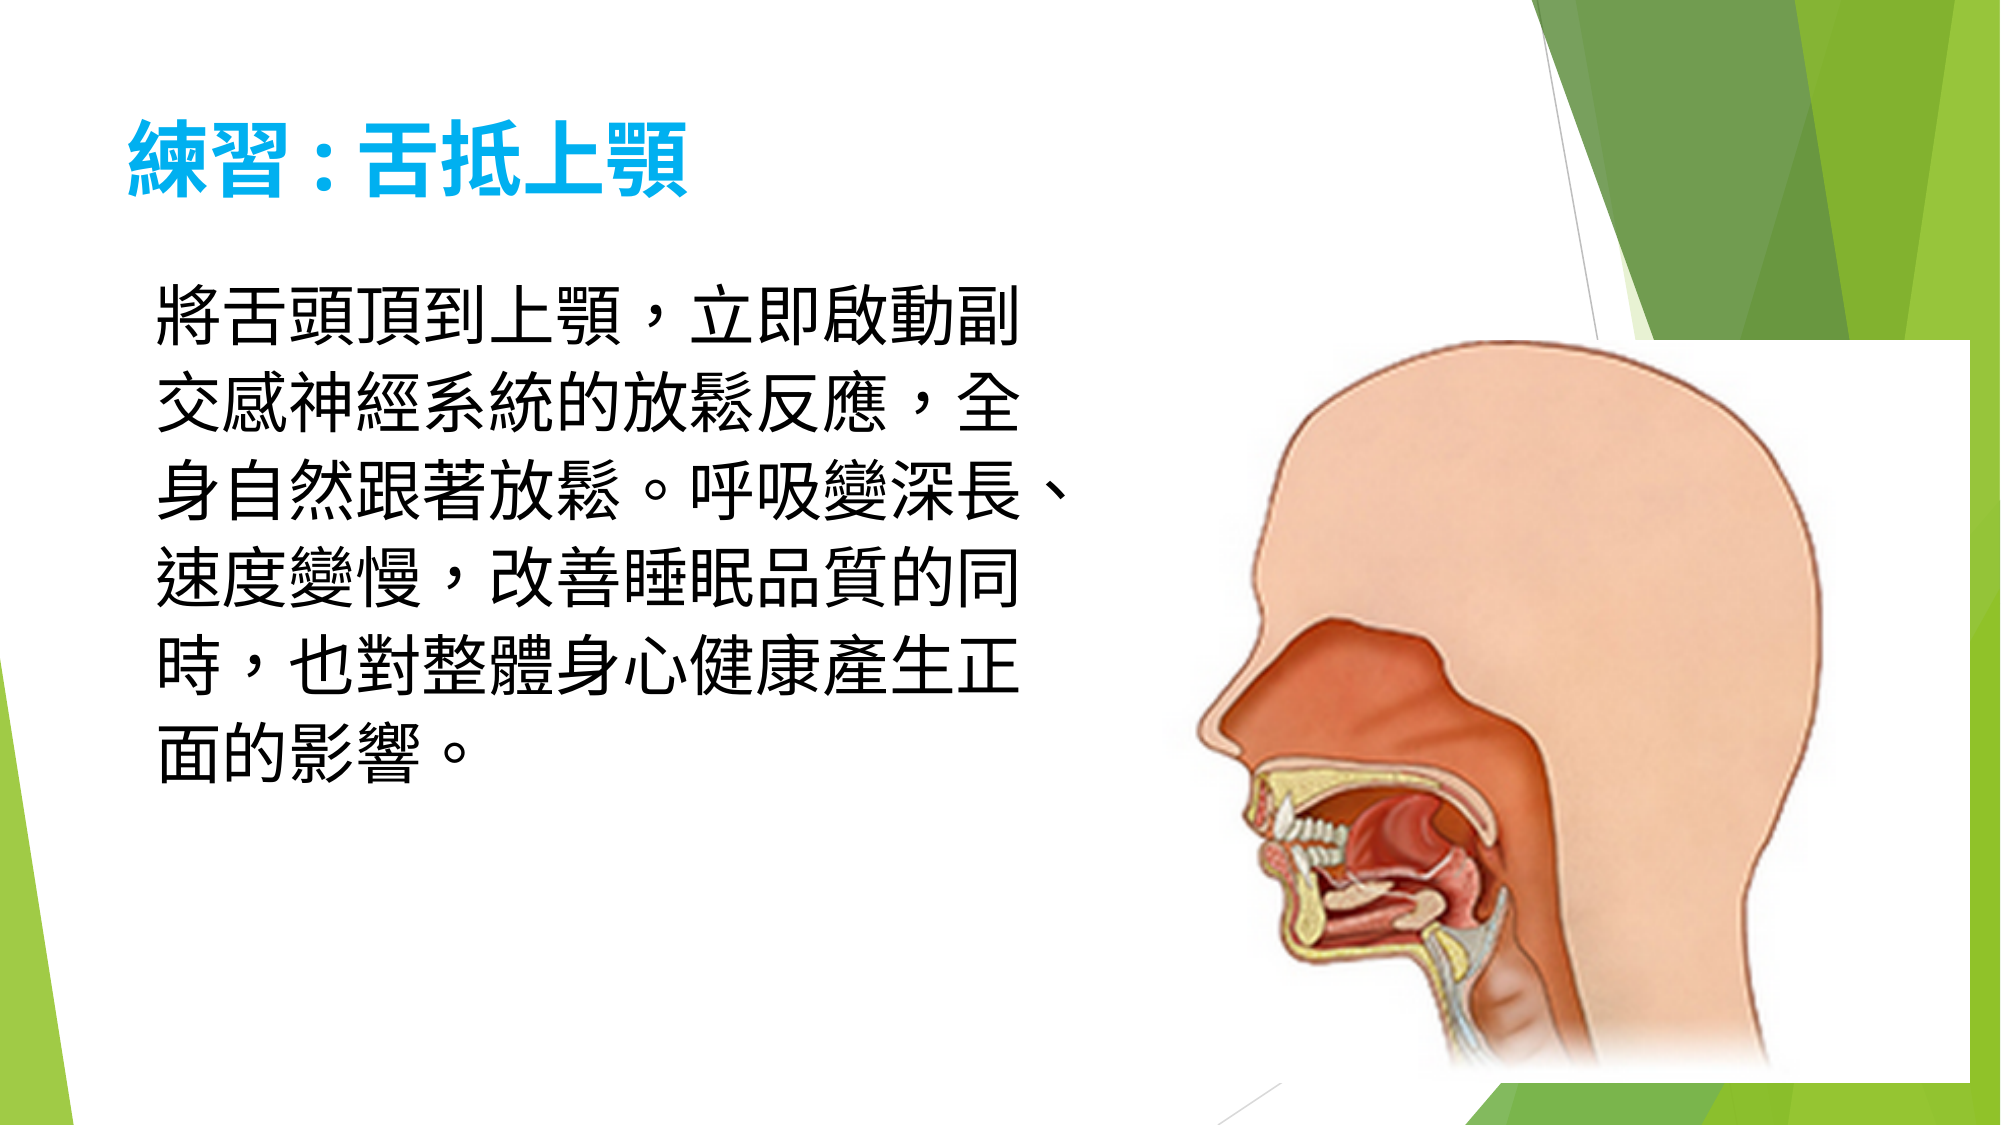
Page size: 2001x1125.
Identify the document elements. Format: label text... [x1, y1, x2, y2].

text_box 將舌頭頂到上顎，立即啟動副交感神經系統的放鬆反應，全身自然跟著放鬆。呼吸變深長、速度變慢，改善睡眠品質的同時，也對整體身心健康產生正面的影響。 [140, 259, 1095, 799]
title 練習:舌抵上顎 [111, 99, 1522, 317]
picture [1072, 340, 1970, 1084]
